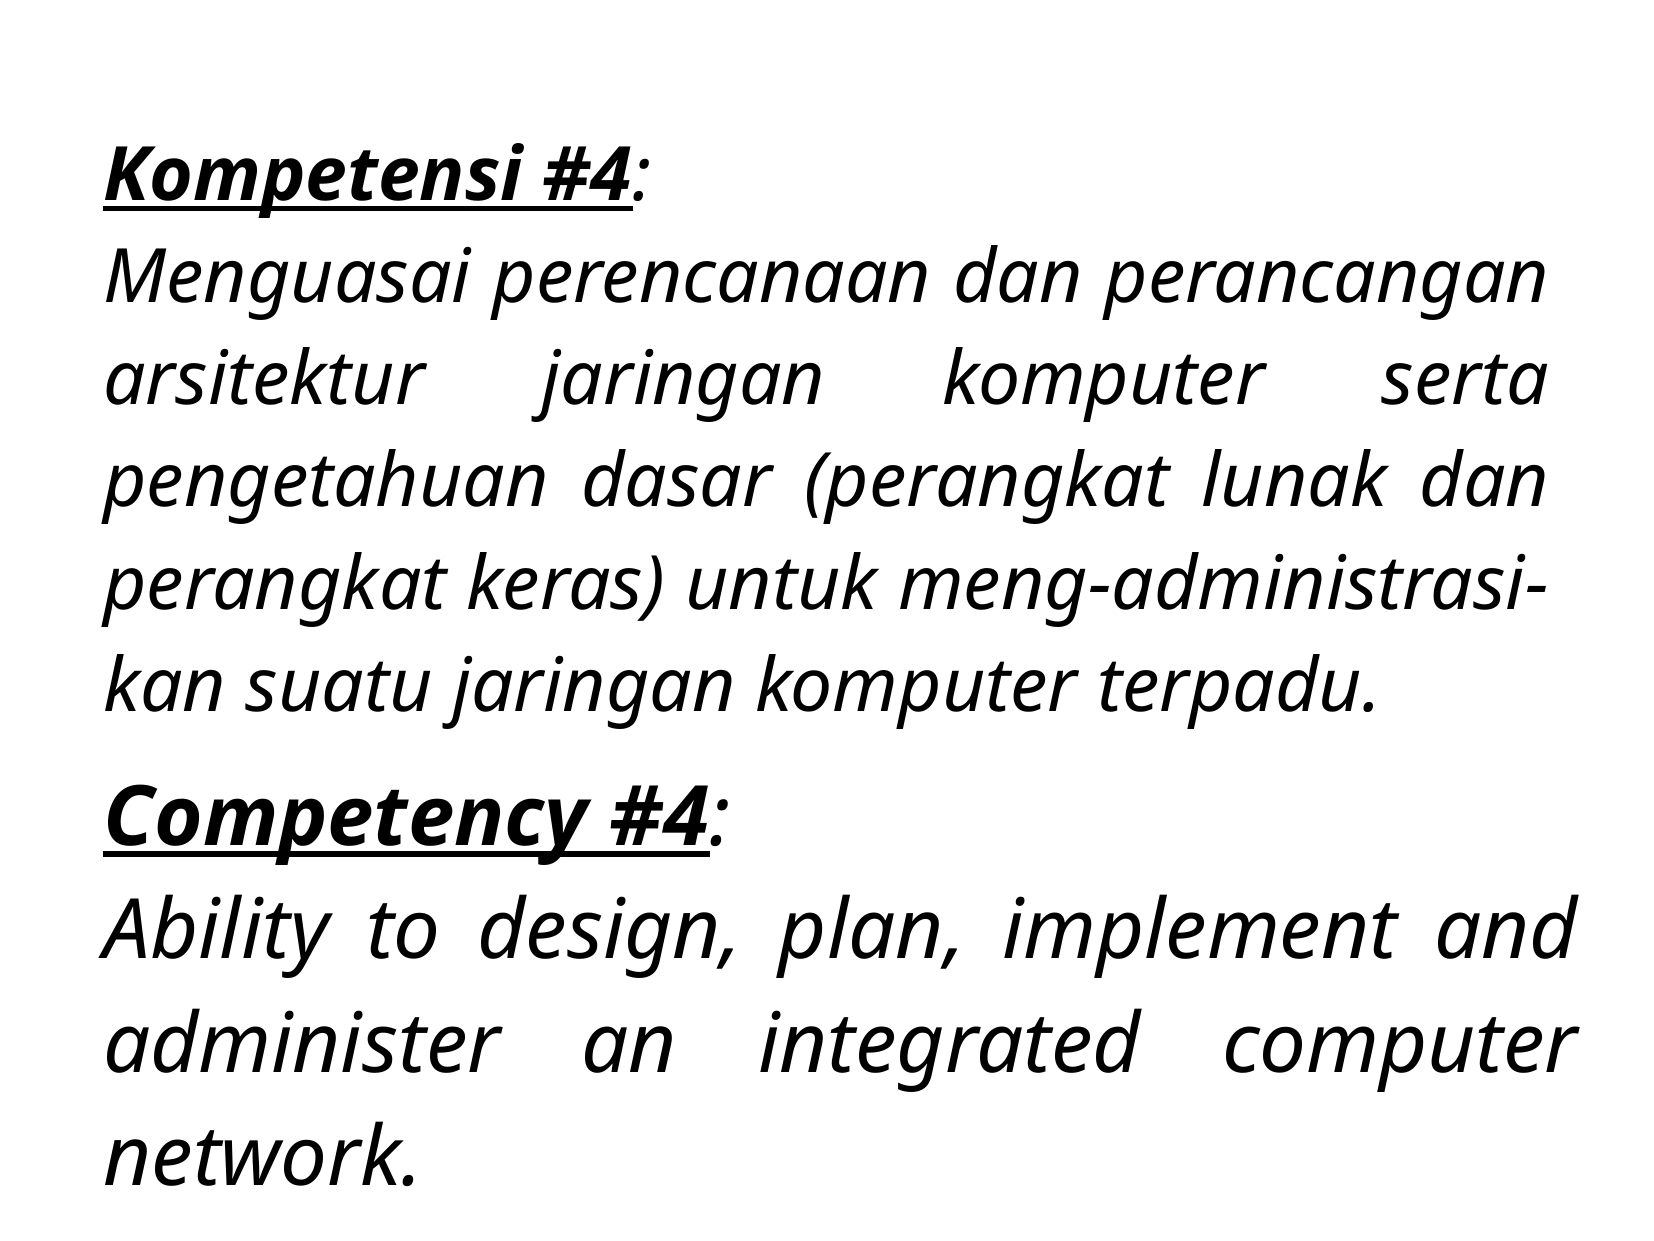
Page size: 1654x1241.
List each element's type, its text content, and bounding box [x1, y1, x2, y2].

text_box Kompetensi #4: Menguasai perencanaan dan perancangan arsitektur jaringan komputer serta pengetahuan dasar (perangkat lunak dan perangkat keras) untuk meng-administrasi-kan suatu jaringan komputer terpadu. [88, 112, 1565, 739]
text_box Competency #4: Ability to design, plan, implement and administer an integrated computer network. [88, 748, 1595, 1152]
